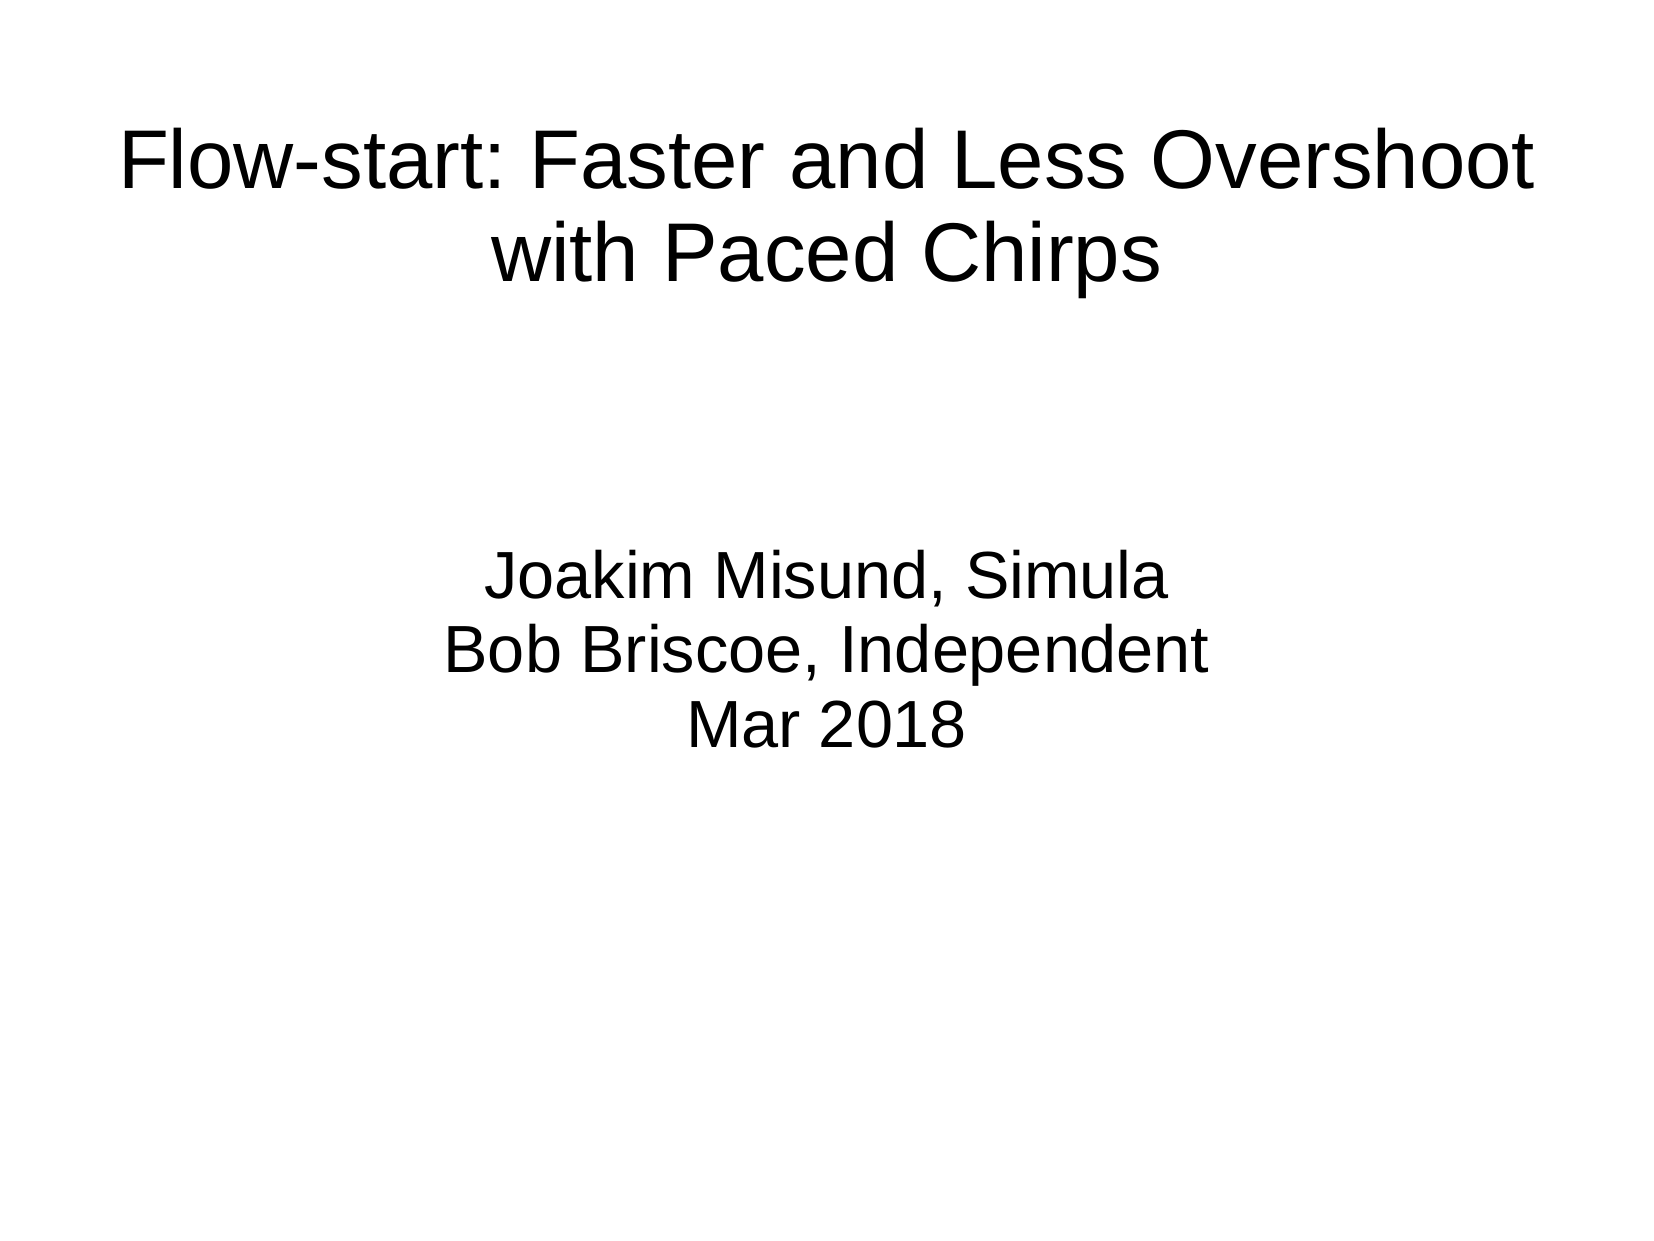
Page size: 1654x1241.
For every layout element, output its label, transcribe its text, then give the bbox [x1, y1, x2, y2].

subtitle Joakim Misund, Simula Bob Briscoe, Independent Mar 2018 [82, 290, 1571, 1010]
title Flow-start: Faster and Less Overshoot with Paced Chirps [82, 102, 1571, 290]
